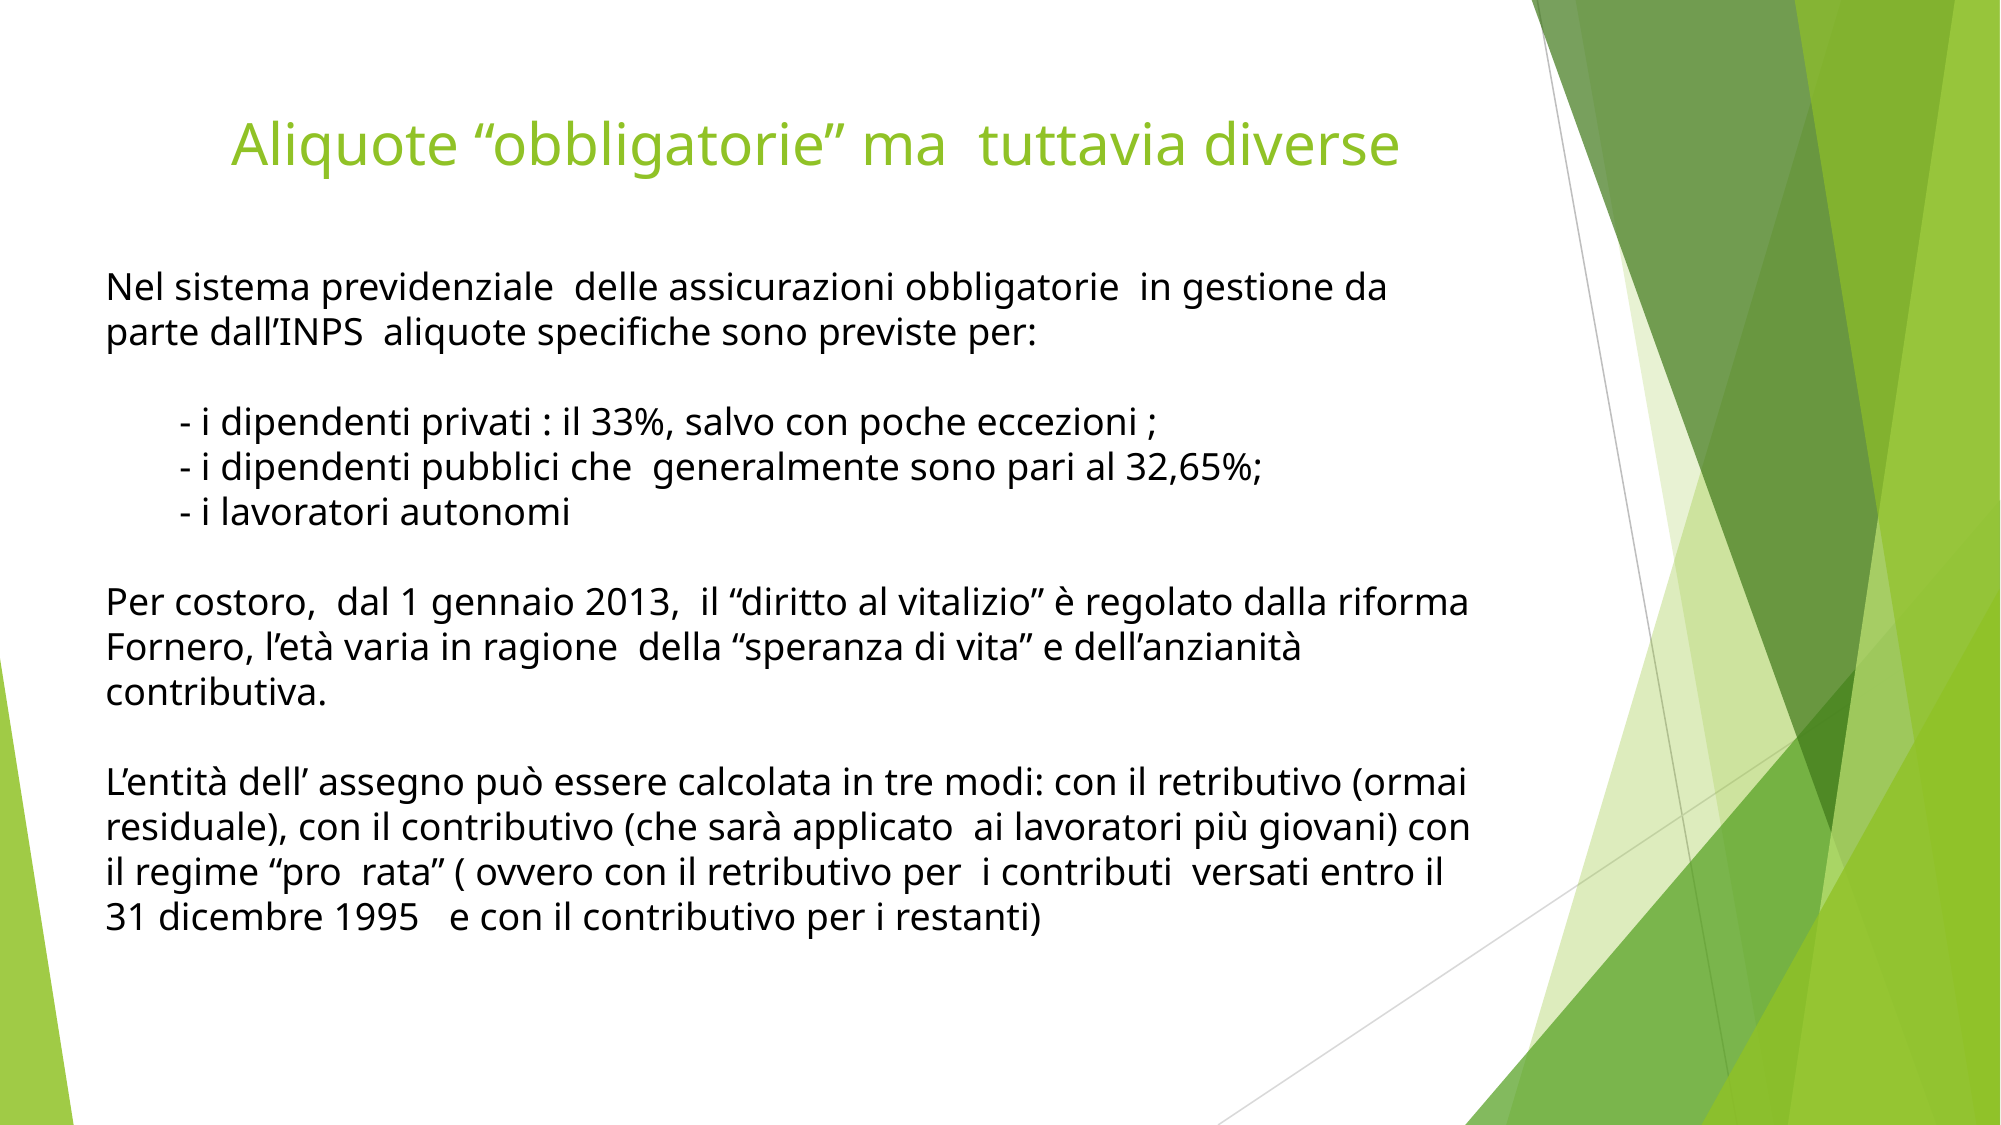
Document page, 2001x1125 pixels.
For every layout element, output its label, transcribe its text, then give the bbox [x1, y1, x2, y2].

title Nel sistema previdenziale delle assicurazioni obbligatorie in gestione da parte dall’INPS aliquote specifiche sono previste per: - i dipendenti privati : il 33%, salvo con poche eccezioni ; - i dipendenti pubblici che generalmente sono pari al 32,65%; - i lavoratori autonomi Per costoro, dal 1 gennaio 2013, il “diritto al vitalizio” è regolato dalla riforma Fornero, l’età varia in ragione della “speranza di vita” e dell’anzianità contributiva. L’entità dell’ assegno può essere calcolata in tre modi: con il retributivo (ormai residuale), con il contributivo (che sarà applicato ai lavoratori più giovani) con il regime “pro rata” ( ovvero con il retributivo per i contributi versati entro il 31 dicembre 1995 e con il contributivo per i restanti) [90, 255, 1501, 1024]
title Aliquote “obbligatorie” ma tuttavia diverse [111, 99, 1522, 209]
